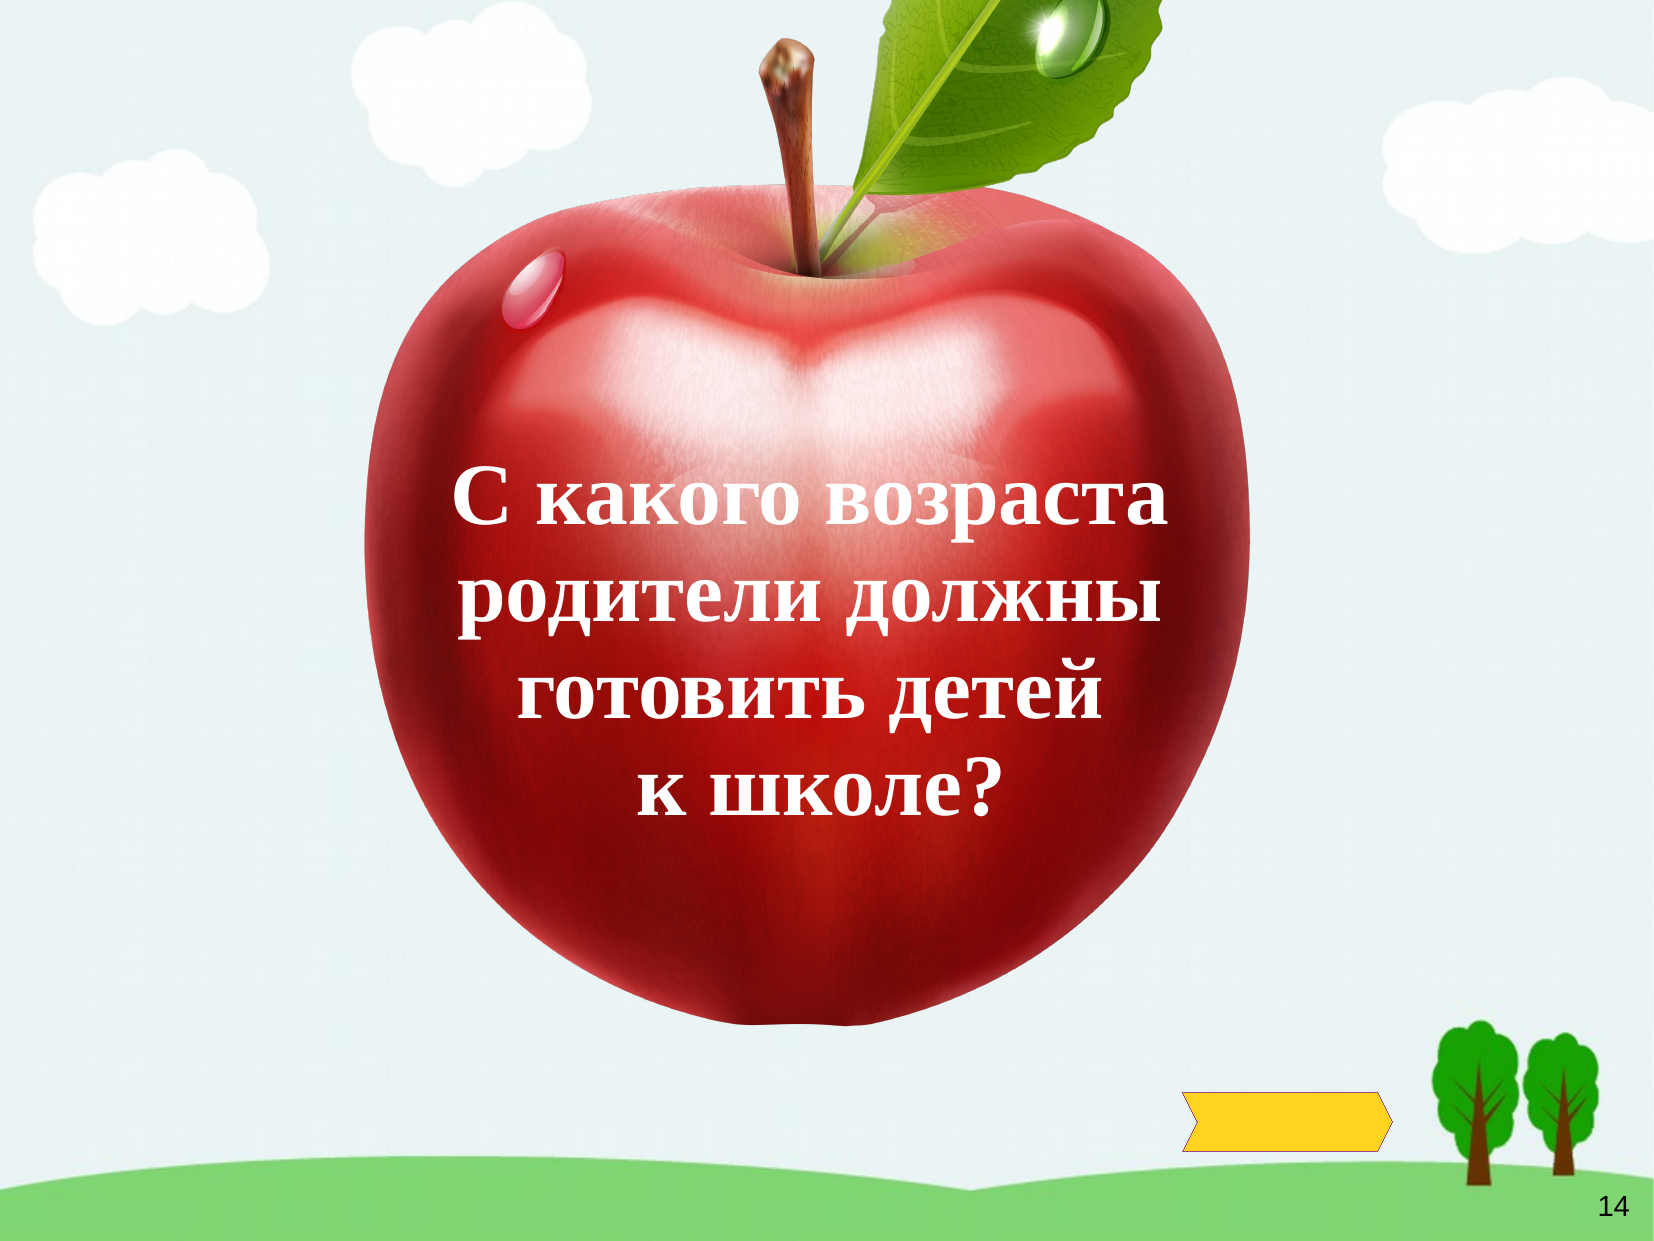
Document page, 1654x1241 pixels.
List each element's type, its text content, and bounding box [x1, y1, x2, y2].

text_box [1182, 1092, 1393, 1152]
text_box С какого возраста родители должны готовить детей к школе? [435, 438, 1207, 842]
picture [0, 0, 1654, 1241]
